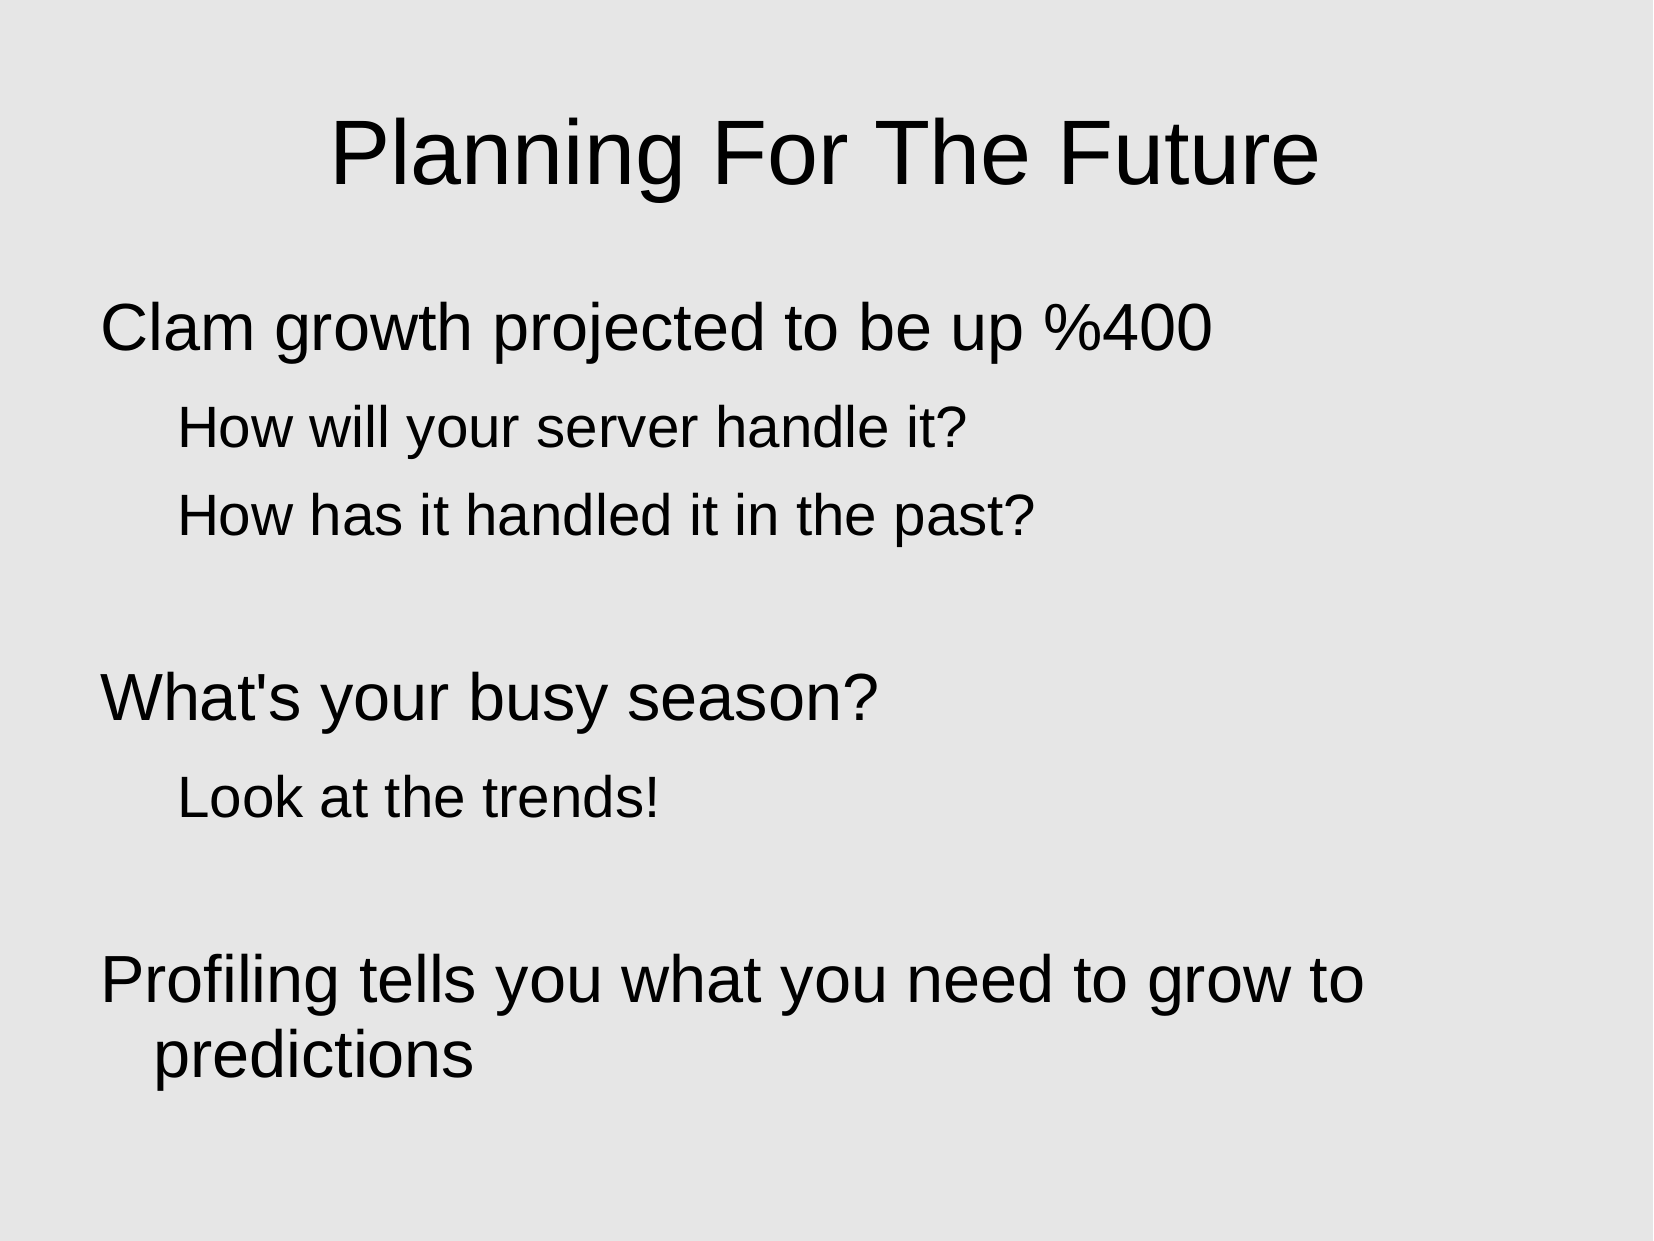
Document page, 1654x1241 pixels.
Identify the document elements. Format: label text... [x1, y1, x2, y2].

list Clam growth projected to be up %400 How will your server handle it? How has it handled it in the past? What's your busy season? Look at the trends! Profiling tells you what you need to grow to predictions [82, 290, 1571, 1109]
title Planning For The Future [82, 49, 1571, 257]
